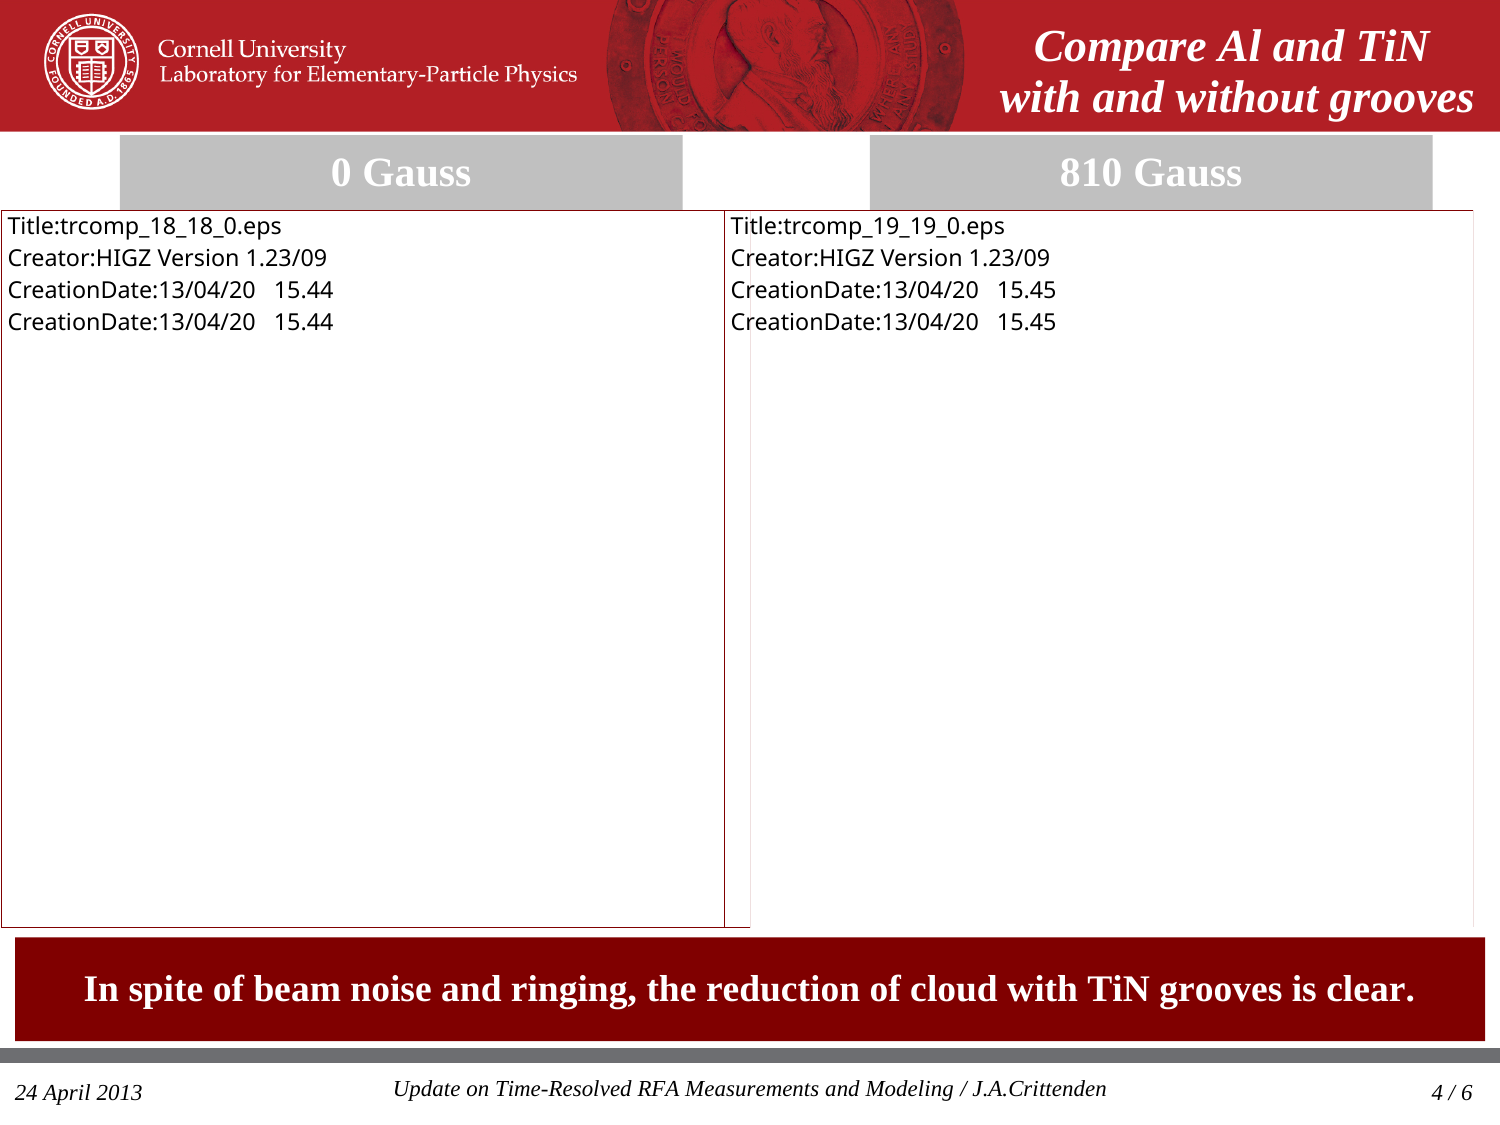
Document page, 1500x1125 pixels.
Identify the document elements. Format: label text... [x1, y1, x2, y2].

text_box In spite of beam noise and ringing, the reduction of cloud with TiN grooves is clear. [15, 937, 1486, 1042]
picture [0, 0, 1500, 132]
picture [0, 208, 1474, 928]
title Compare Al and TiN with and without grooves [975, 7, 1500, 136]
text_box 0 Gauss [119, 135, 683, 208]
text_box 810 Gauss [869, 135, 1433, 208]
